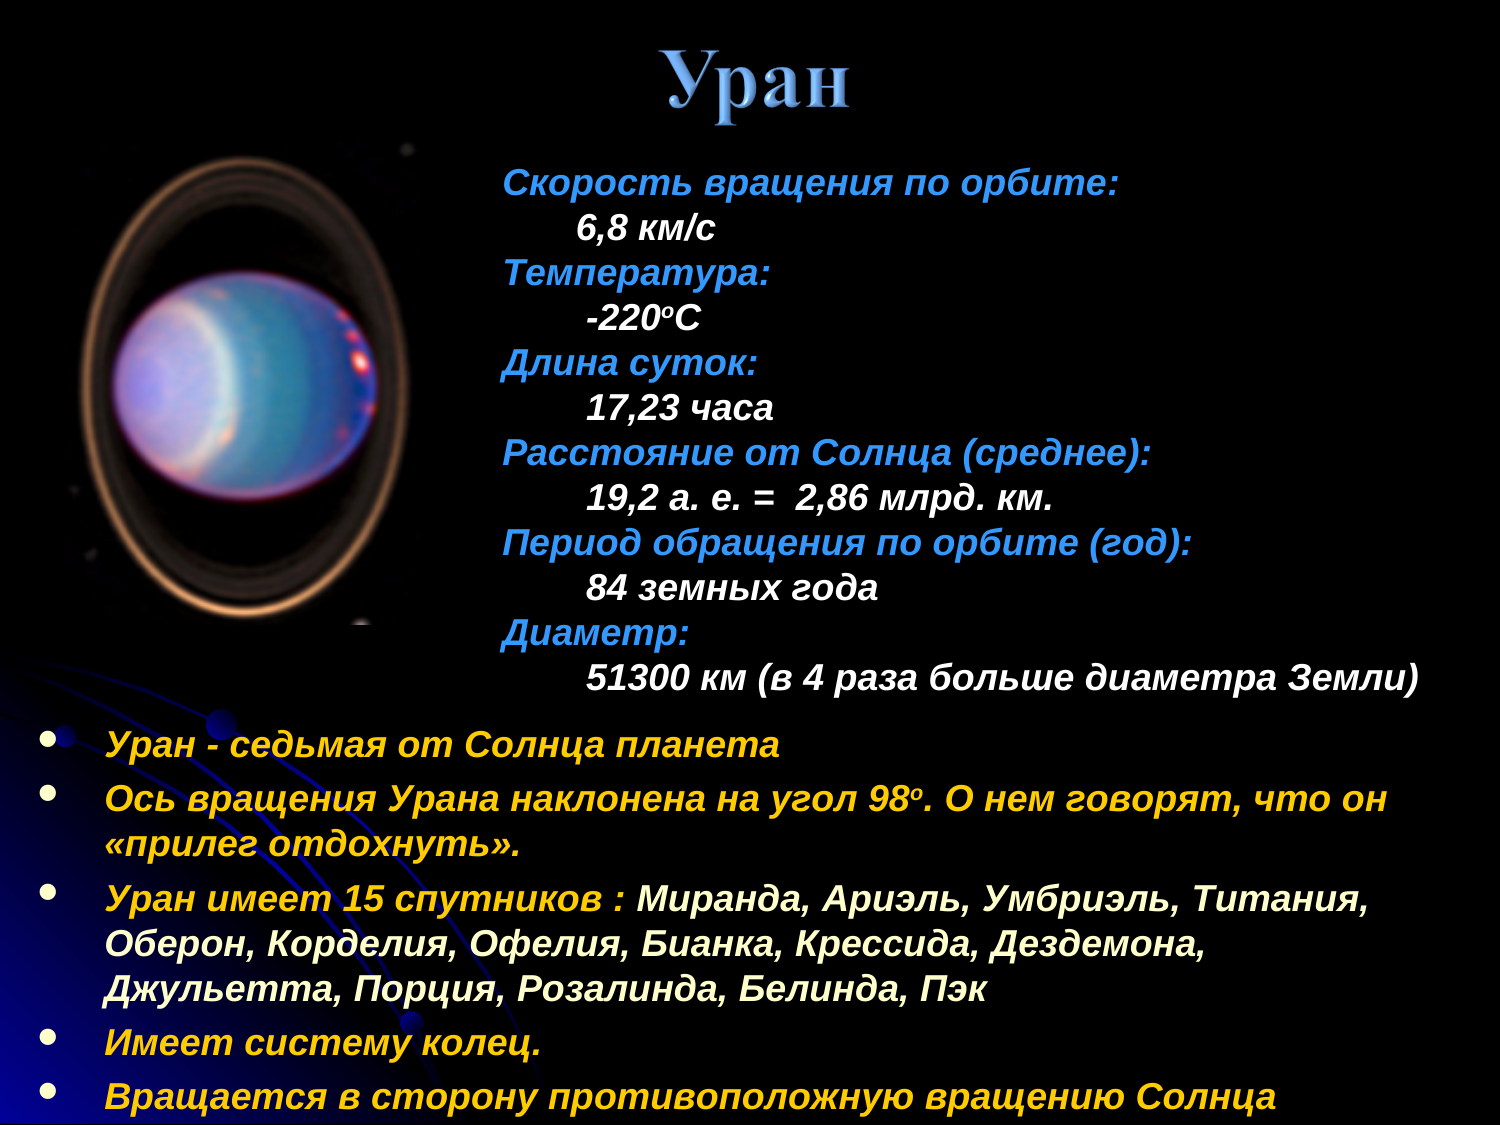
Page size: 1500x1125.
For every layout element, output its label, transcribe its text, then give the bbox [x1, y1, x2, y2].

picture [62, 0, 1426, 625]
text_box Скорость вращения по орбите: 6,8 км/с Температура: -220oC Длина суток: 17,23 часа Расстояние от Солнца (среднее): 19,2 а. е. = 2,86 млрд. км. Период обращения по орбите (год): 84 земных года Диаметр: 51300 км (в 4 раза больше диаметра Земли) [487, 149, 1476, 706]
text_box Уран - седьмая от Солнца планета Ось вращения Урана наклонена на угол 98o. О нем говорят, что он «прилег отдохнуть». Уран имеет 15 спутников : Миранда, Ариэль, Умбриэль, Титания, Оберон, Корделия, Офелия, Бианка, Крессида, Дездемона, Джульетта, Порция, Розалинда, Белинда, Пэк Имеет систему колец. Вращается в сторону противоположную вращению Солнца [0, 712, 1463, 1101]
